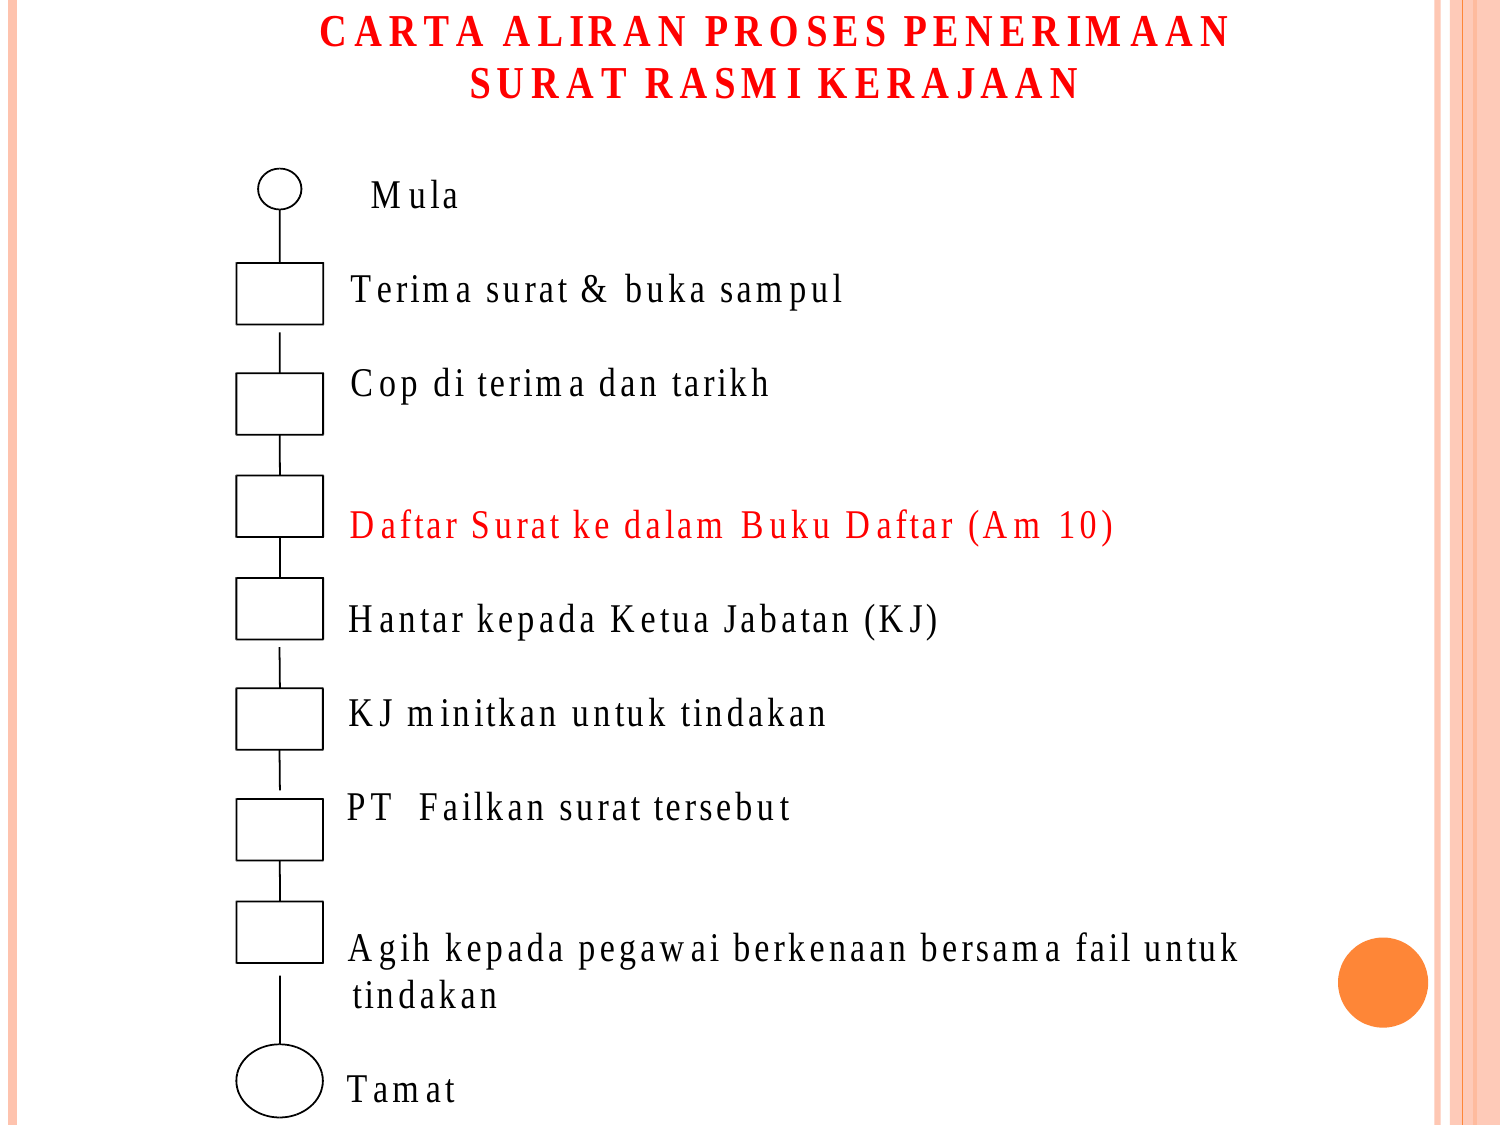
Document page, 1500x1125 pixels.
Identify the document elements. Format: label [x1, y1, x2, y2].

chart [193, 0, 1341, 1125]
